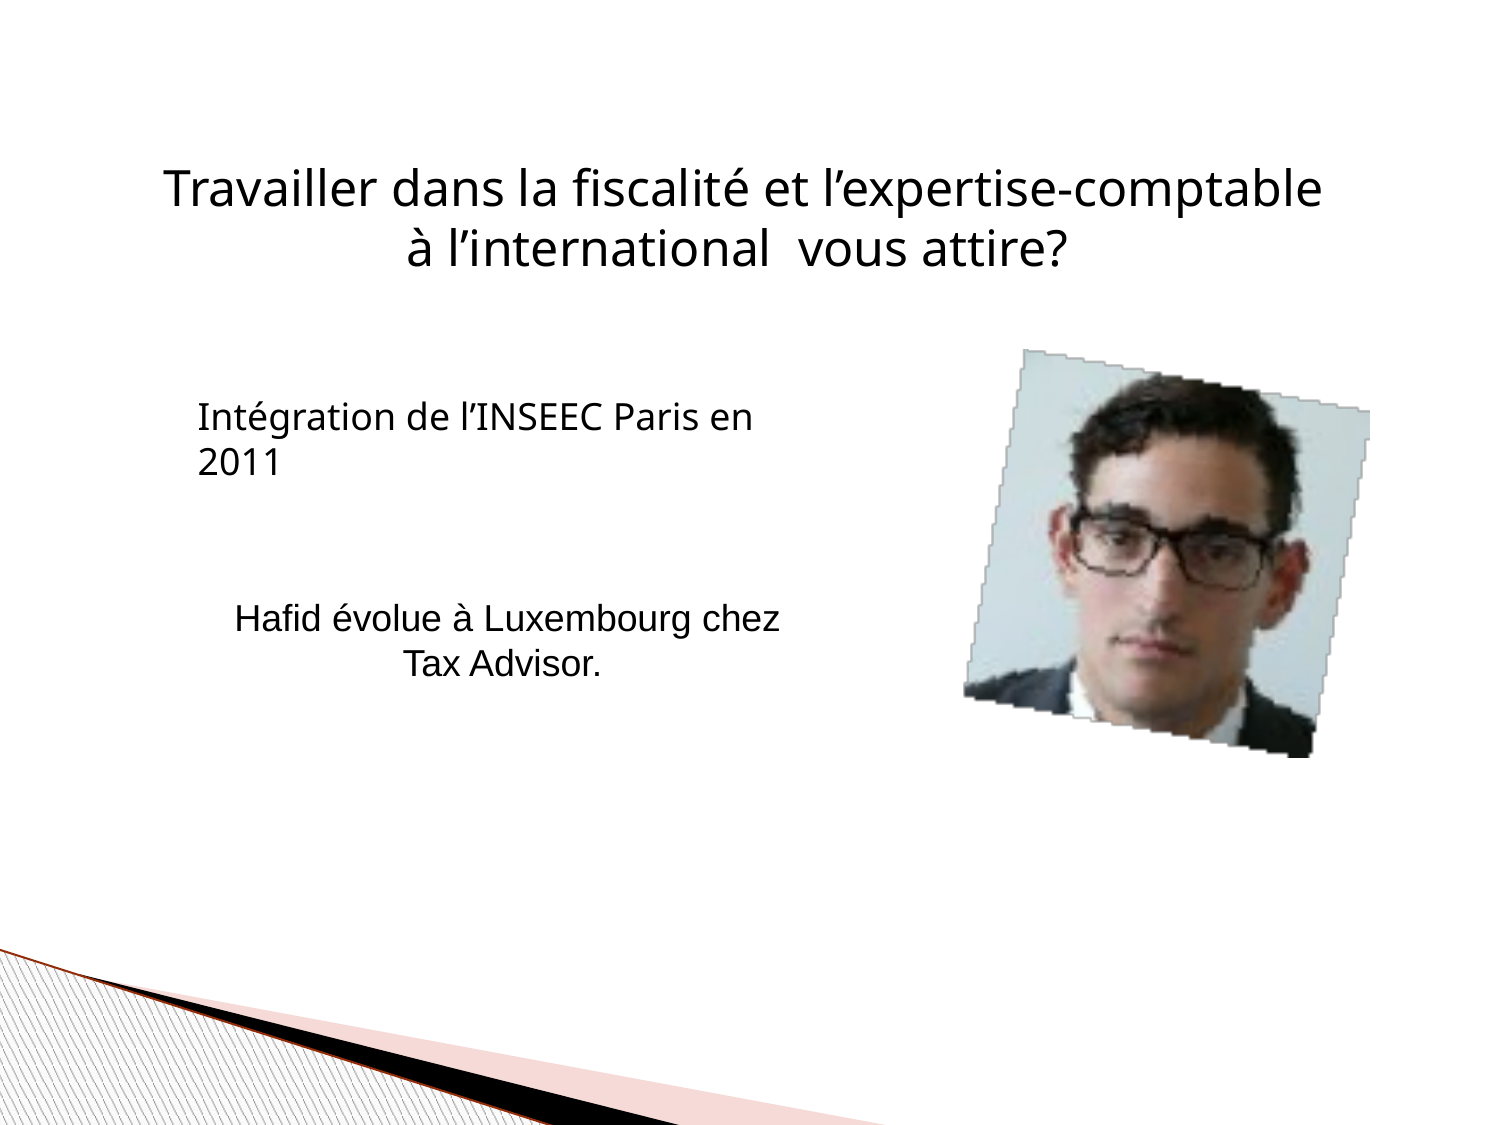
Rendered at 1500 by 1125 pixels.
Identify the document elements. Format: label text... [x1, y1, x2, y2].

picture [0, 952, 543, 1125]
picture [962, 349, 1370, 758]
text_box Hafid évolue à Luxembourg chez Tax Advisor. [206, 586, 809, 691]
text_box Travailler dans la fiscalité et l’expertise-comptable à l’international vous attire? [147, 148, 1341, 284]
text_box Intégration de l’INSEEC Paris en 2011 [183, 385, 845, 491]
